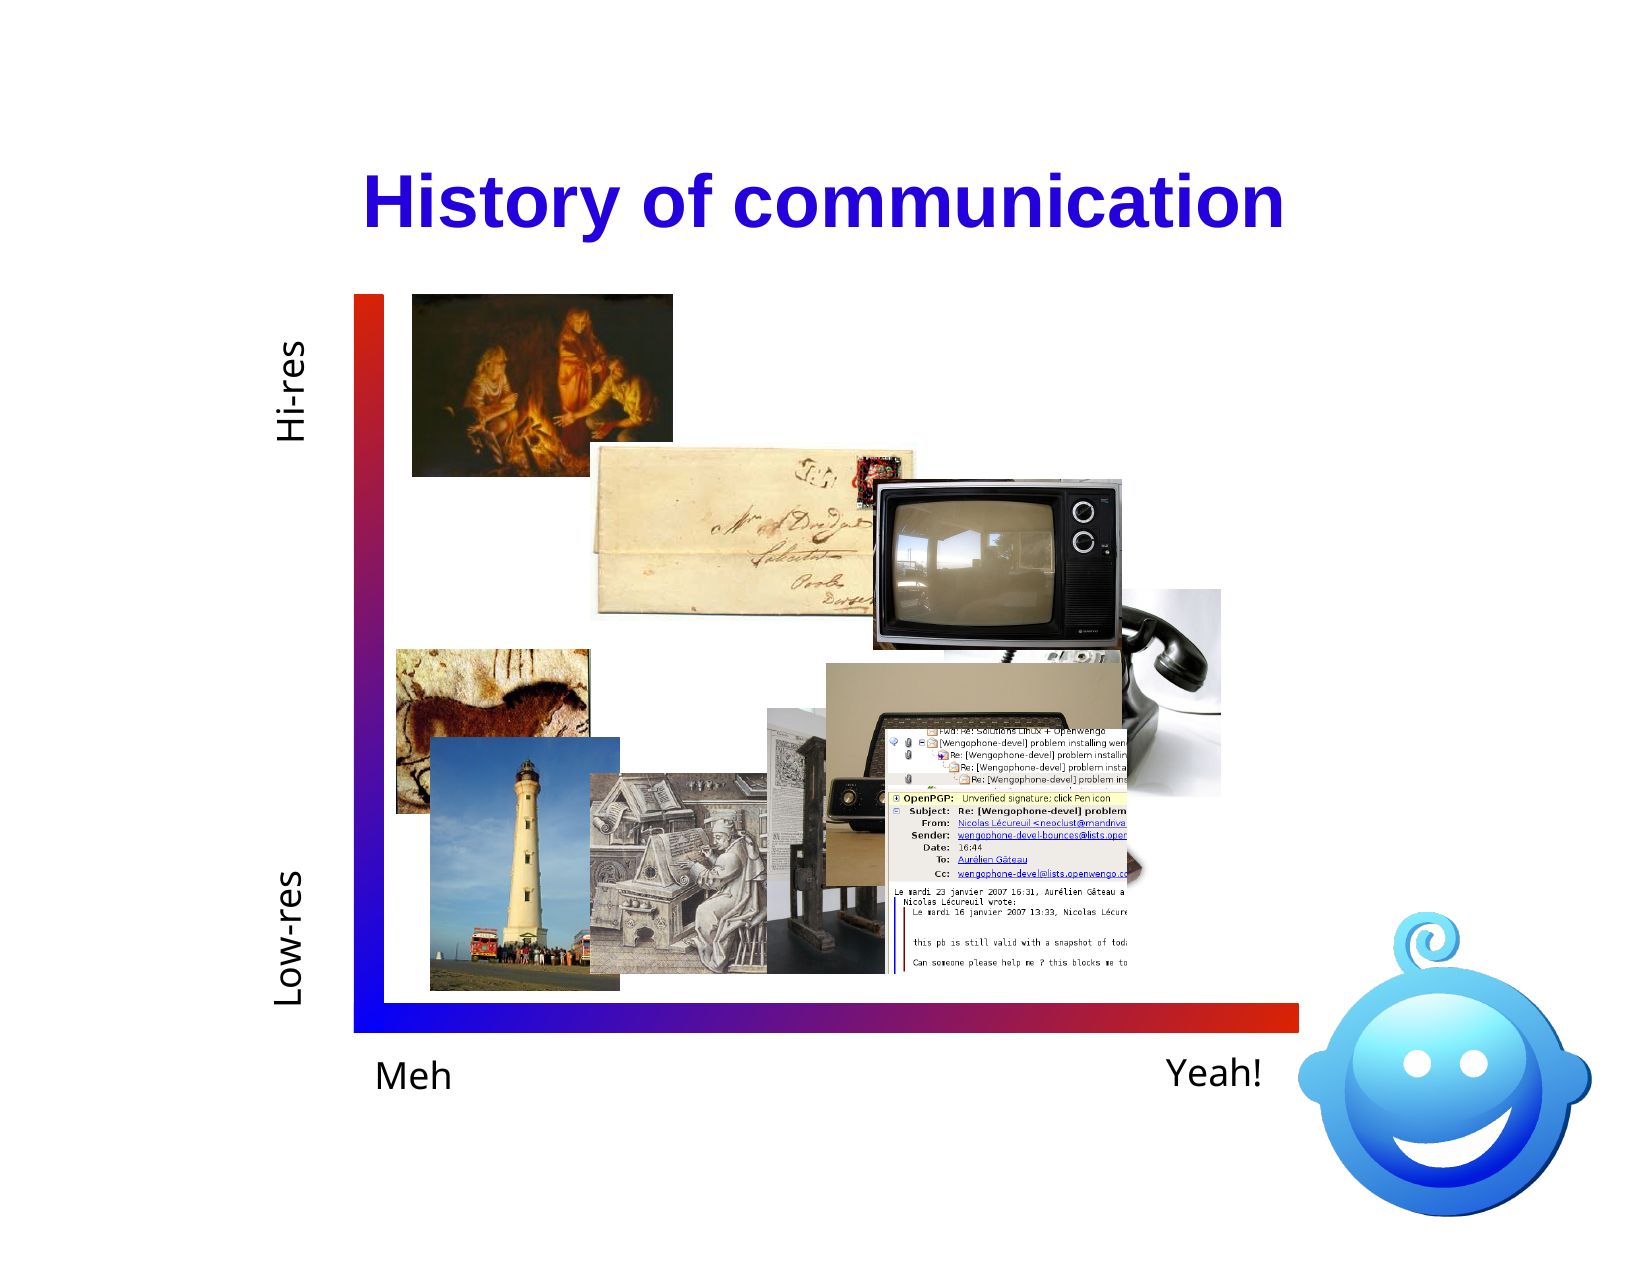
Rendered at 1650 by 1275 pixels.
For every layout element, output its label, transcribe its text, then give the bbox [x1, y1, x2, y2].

picture [396, 294, 1221, 991]
text_box Low-res [253, 820, 327, 1024]
text_box [353, 294, 1299, 1033]
picture [1298, 911, 1592, 1217]
text_box Meh [359, 1042, 461, 1116]
text_box Hi-res [256, 297, 330, 460]
text_box Yeah! [1151, 1038, 1292, 1112]
title History of communication [135, 104, 1515, 299]
